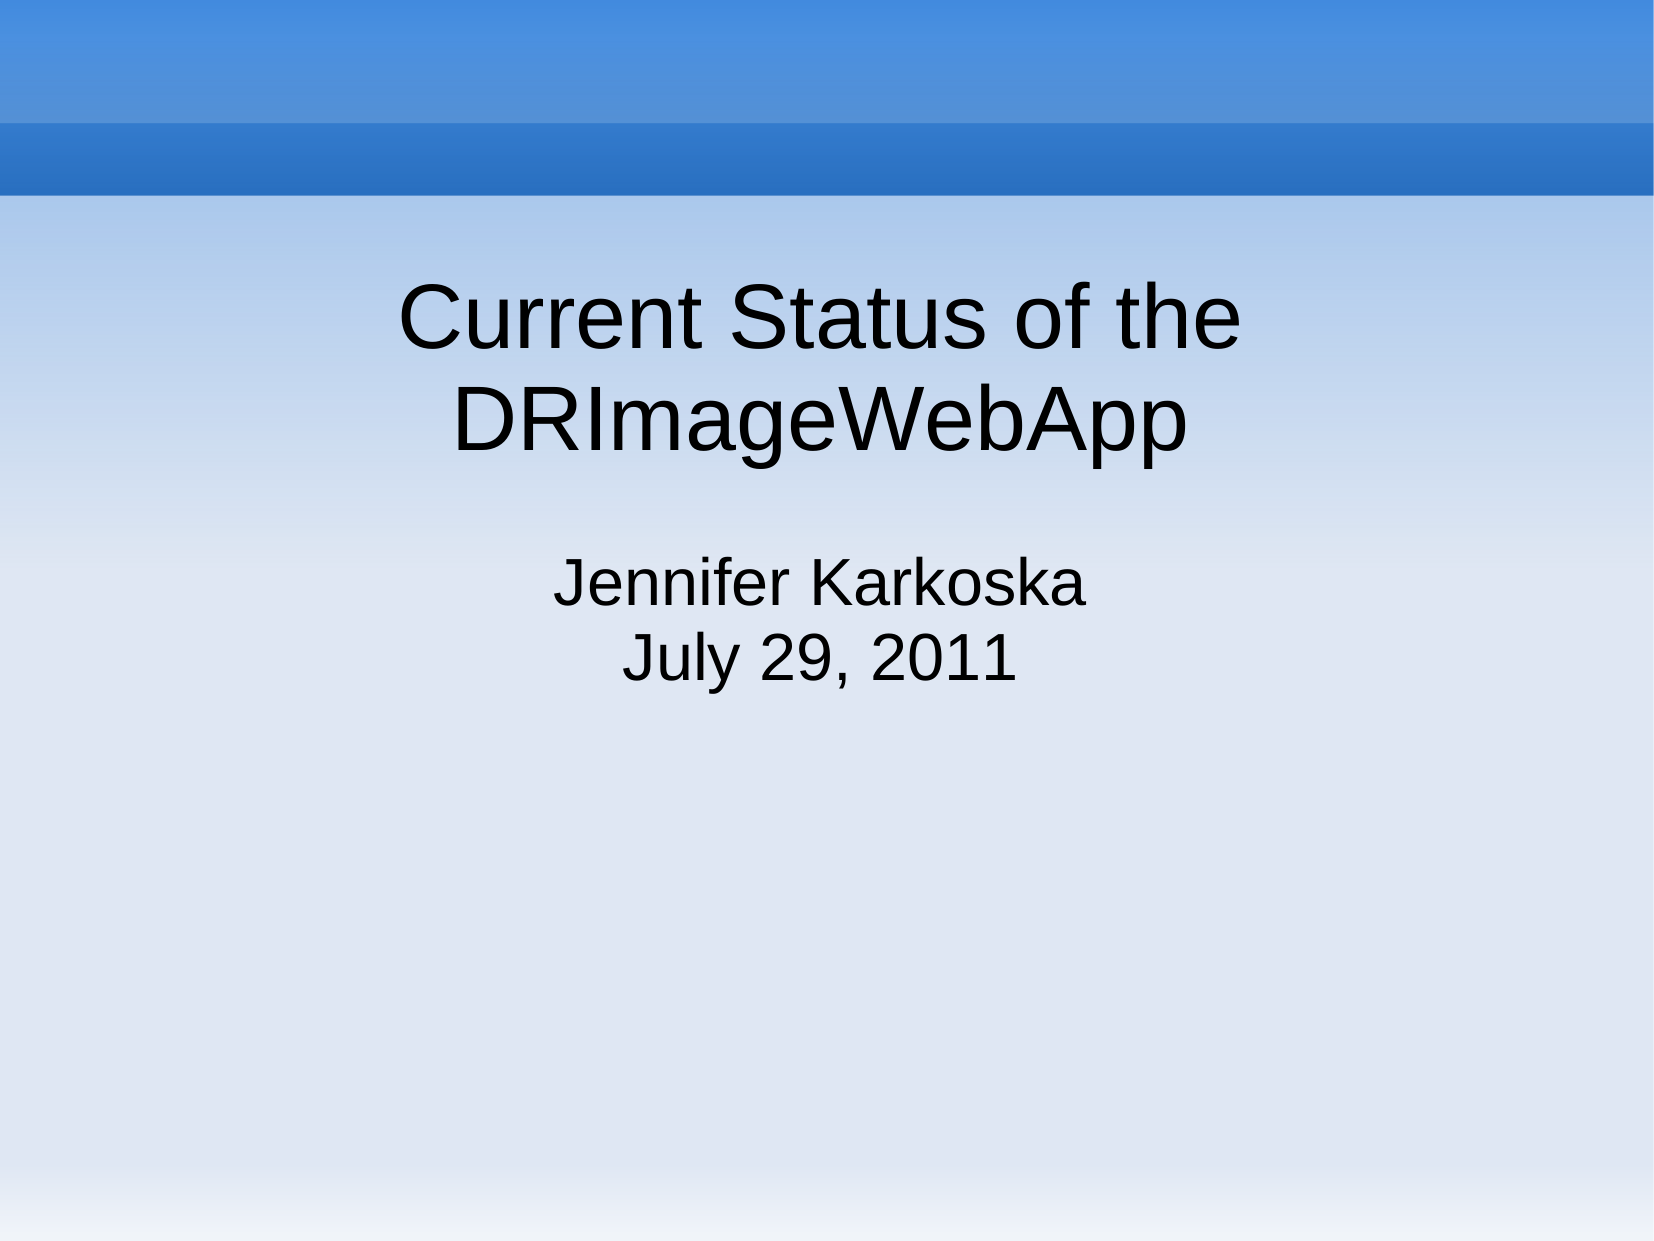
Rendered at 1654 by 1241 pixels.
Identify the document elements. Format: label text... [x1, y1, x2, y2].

subtitle Current Status of the DRImageWebApp Jennifer Karkoska July 29, 2011 [76, 0, 1565, 1109]
picture [0, 0, 1654, 1241]
